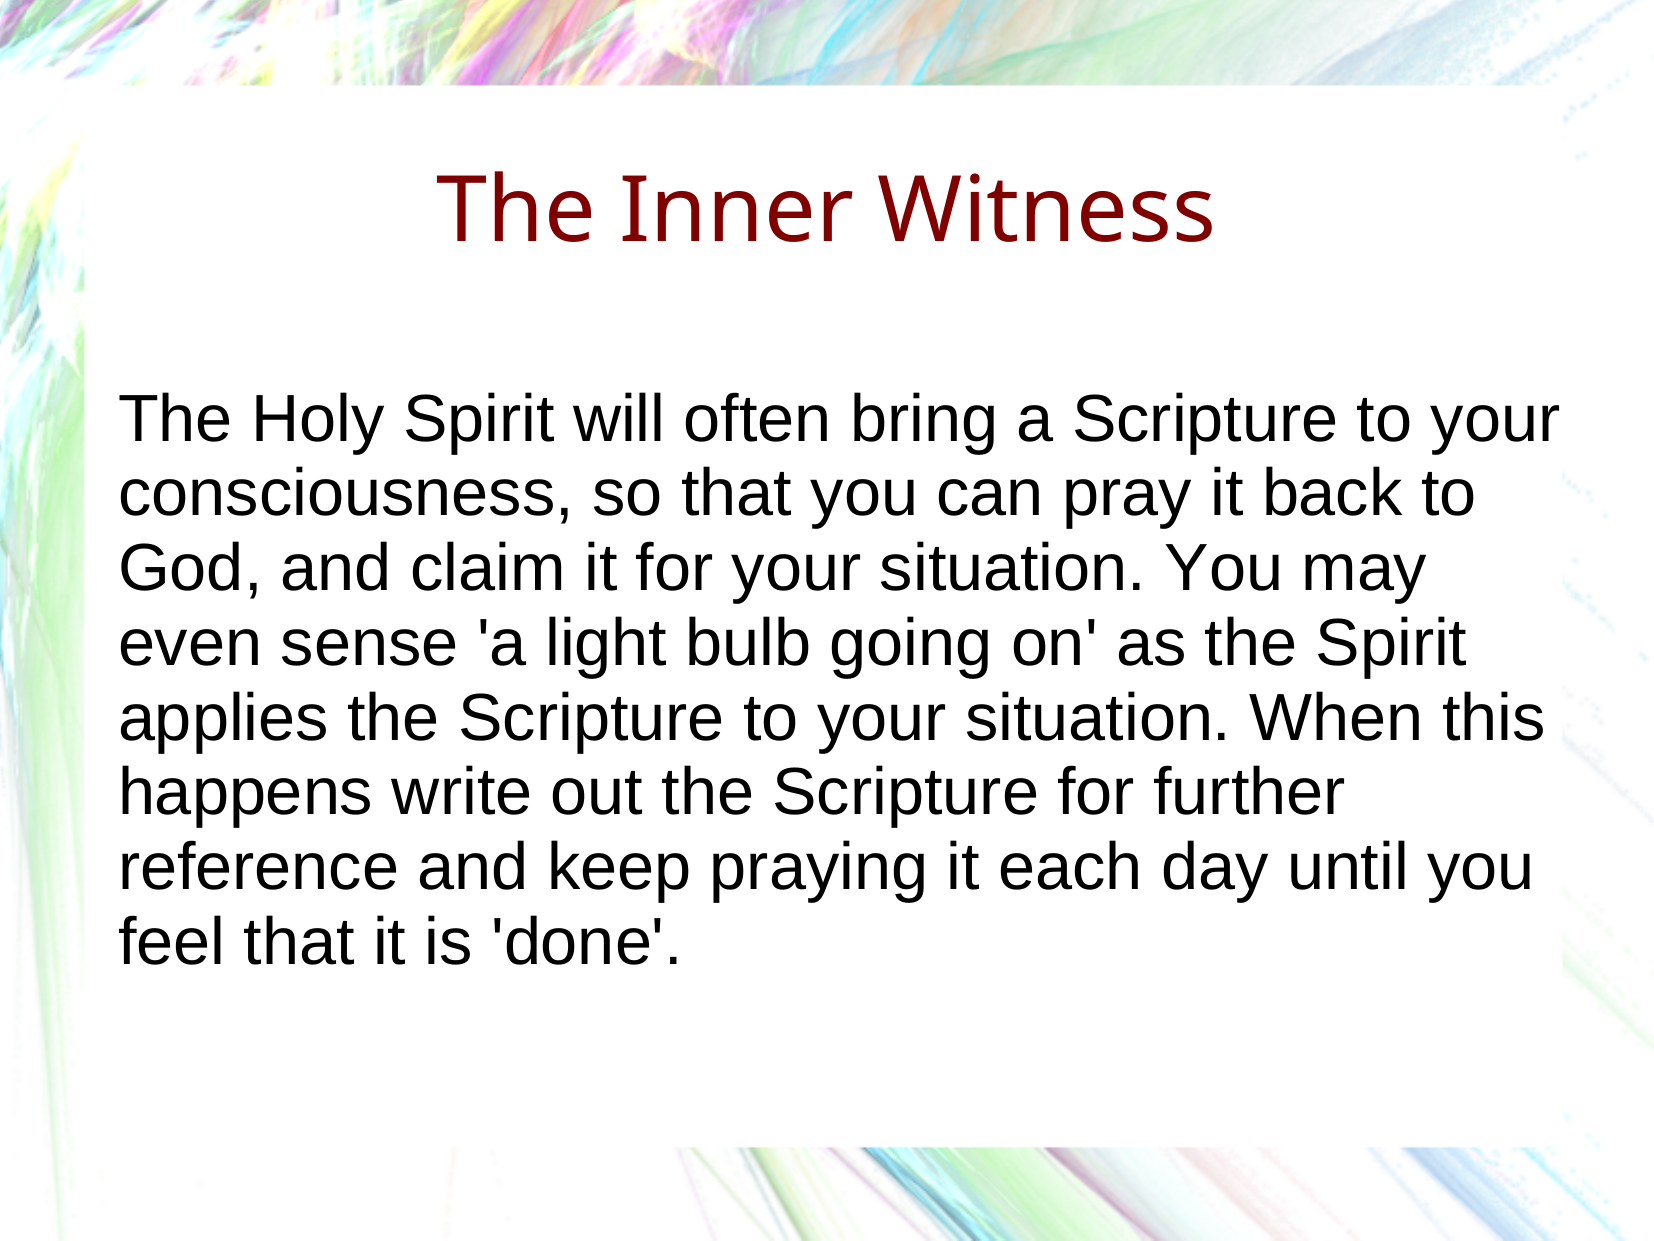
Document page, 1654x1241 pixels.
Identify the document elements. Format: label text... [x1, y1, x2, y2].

subtitle The Holy Spirit will often bring a Scripture to your consciousness, so that you can pray it back to God, and claim it for your situation. You may even sense 'a light bulb going on' as the Spirit applies the Scripture to your situation. When this happens write out the Scripture for further reference and keep praying it each day until you feel that it is 'done'. [118, 374, 1571, 985]
picture [0, 0, 1654, 1241]
title The Inner Witness [82, 109, 1571, 303]
